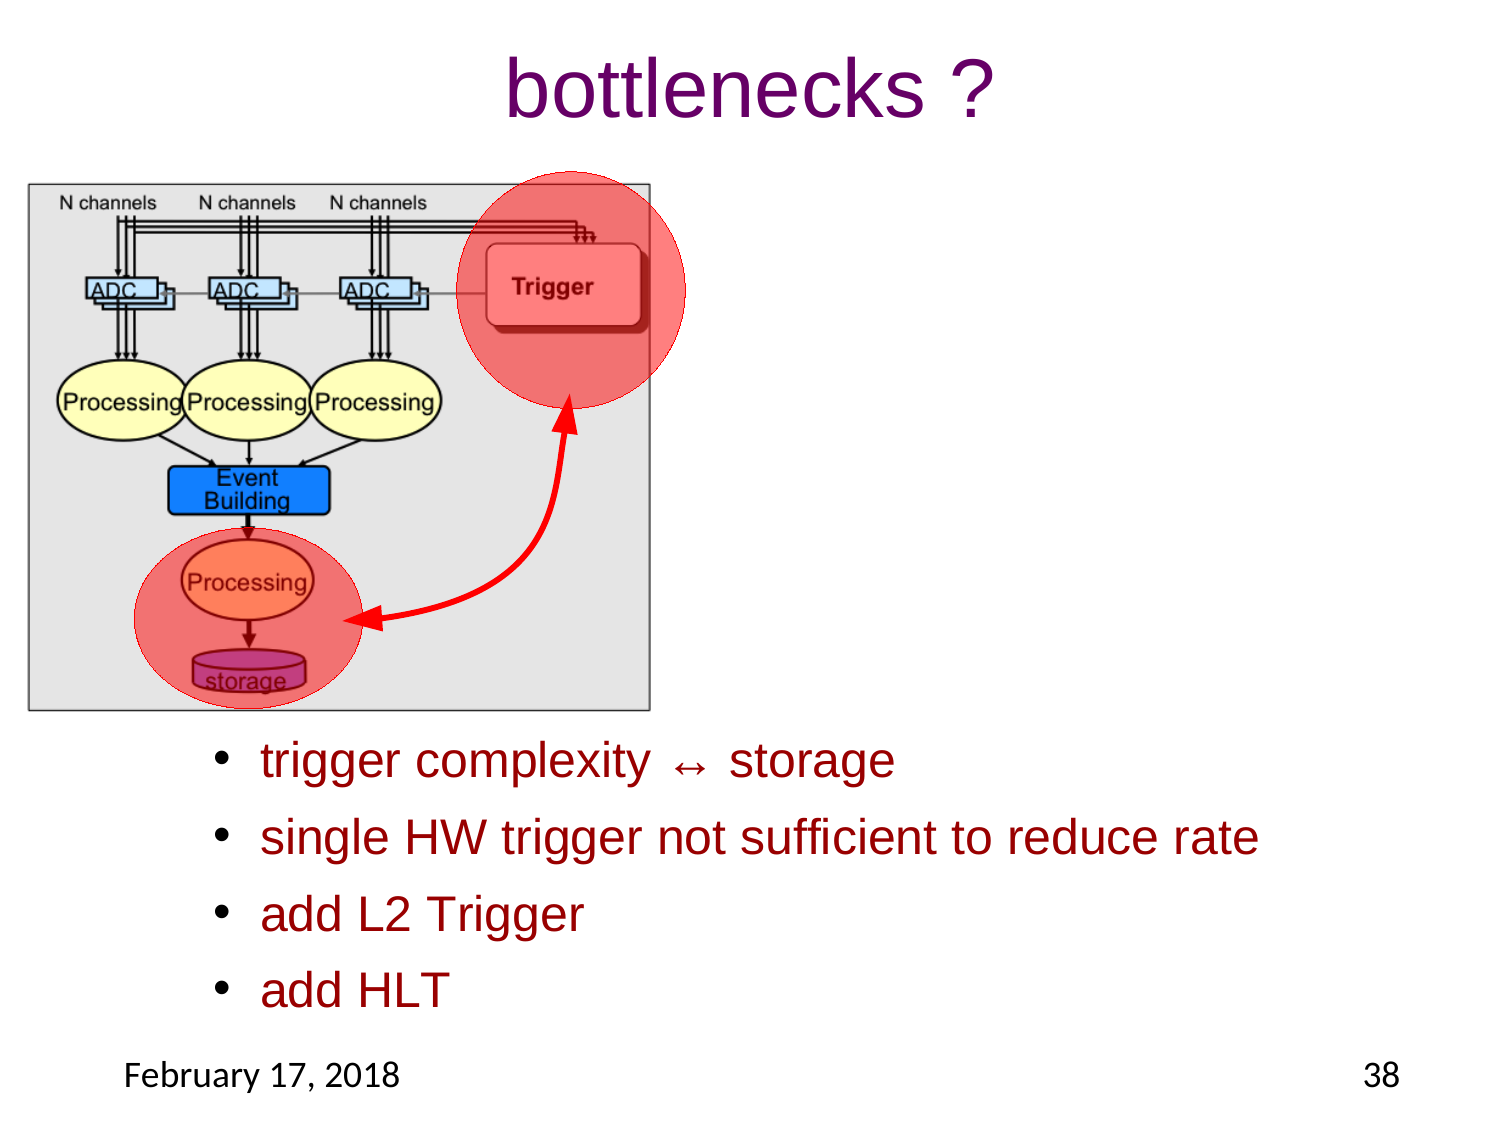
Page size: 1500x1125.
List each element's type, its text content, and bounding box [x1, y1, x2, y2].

list trigger complexity ↔ storage single HW trigger not sufficient to reduce rate add L2 Trigger add HLT [198, 720, 1489, 1113]
text_box [456, 171, 686, 409]
title bottlenecks ? [6, 0, 1495, 169]
picture [25, 179, 652, 715]
picture [613, 179, 652, 205]
text_box [134, 527, 363, 709]
